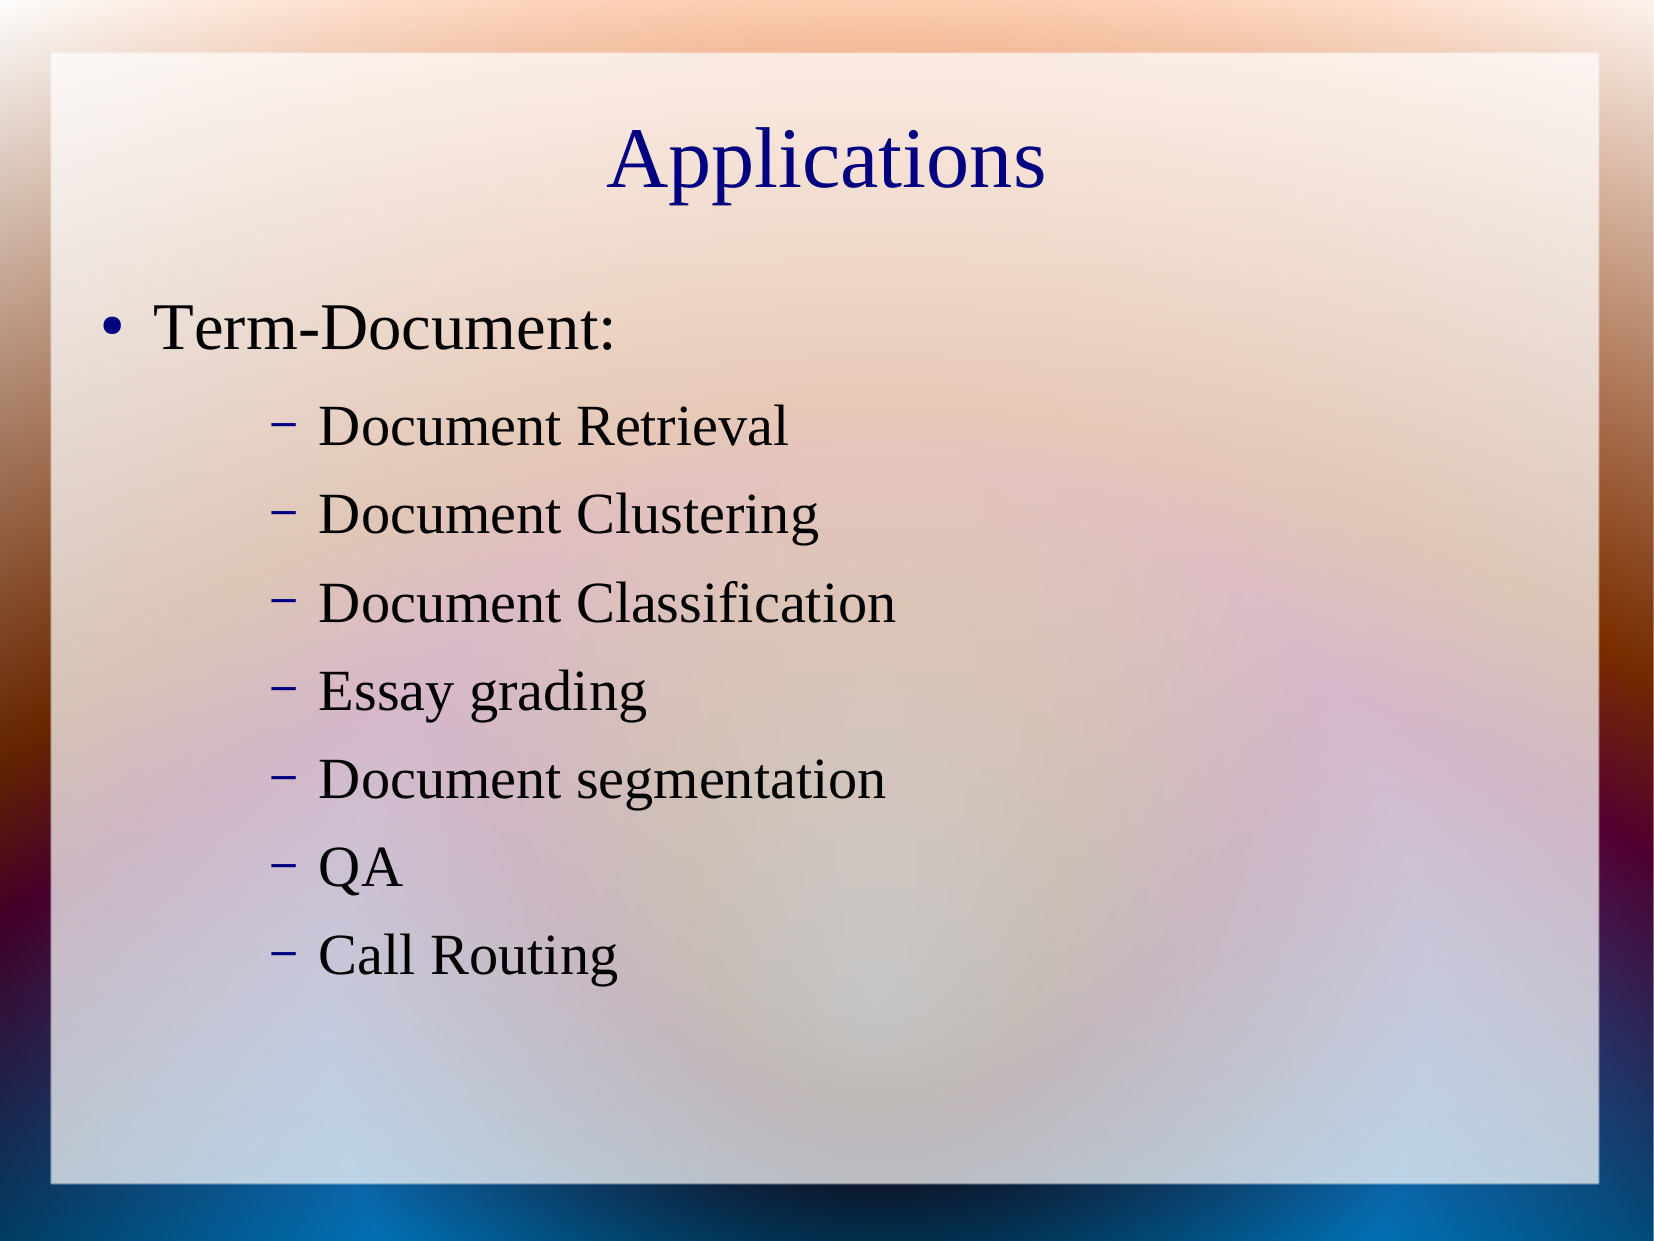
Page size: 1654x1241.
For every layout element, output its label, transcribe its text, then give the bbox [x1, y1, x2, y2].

picture [0, 0, 1654, 1241]
list Term-Document: Document Retrieval Document Clustering Document Classification Essay grading Document segmentation QA Call Routing [82, 290, 1571, 1034]
title Applications [82, 55, 1571, 263]
